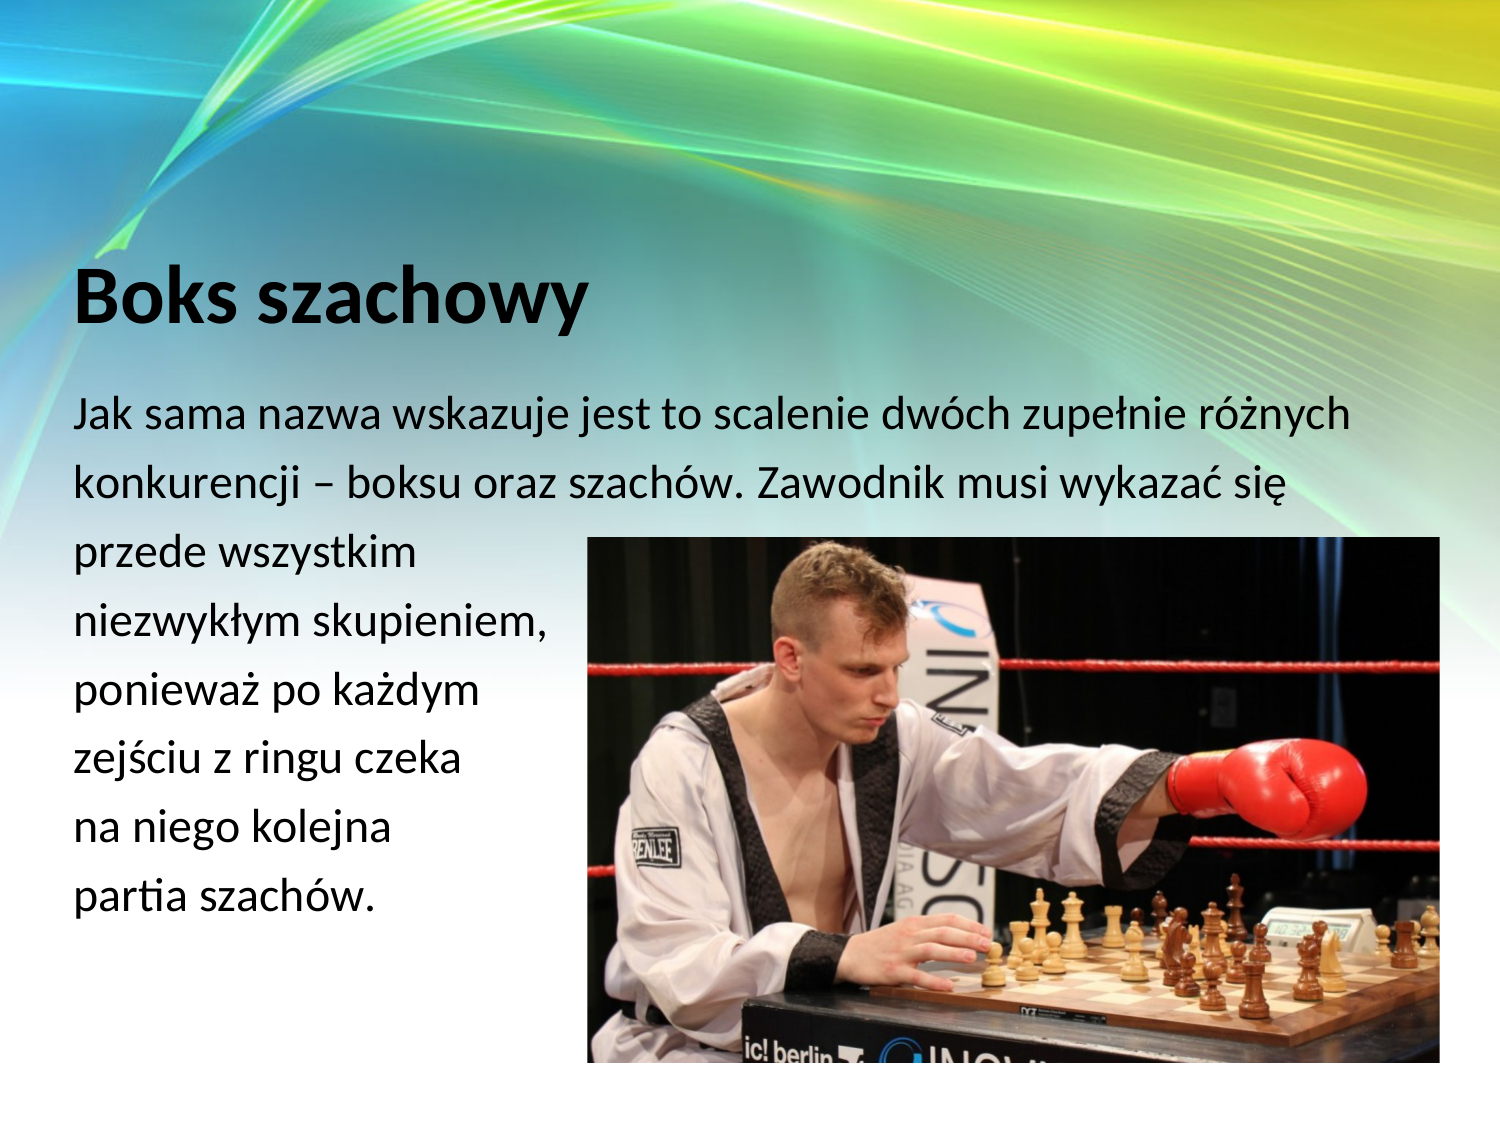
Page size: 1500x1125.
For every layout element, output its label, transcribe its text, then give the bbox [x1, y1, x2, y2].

text_box Boks szachowy Jak sama nazwa wskazuje jest to scalenie dwóch zupełnie różnych konkurencji – boksu oraz szachów. Zawodnik musi wykazać się przede wszystkim niezwykłym skupieniem, ponieważ po każdym zejściu z ringu czeka na niego kolejna partia szachów. [59, 212, 1500, 930]
picture [0, 0, 1500, 1125]
